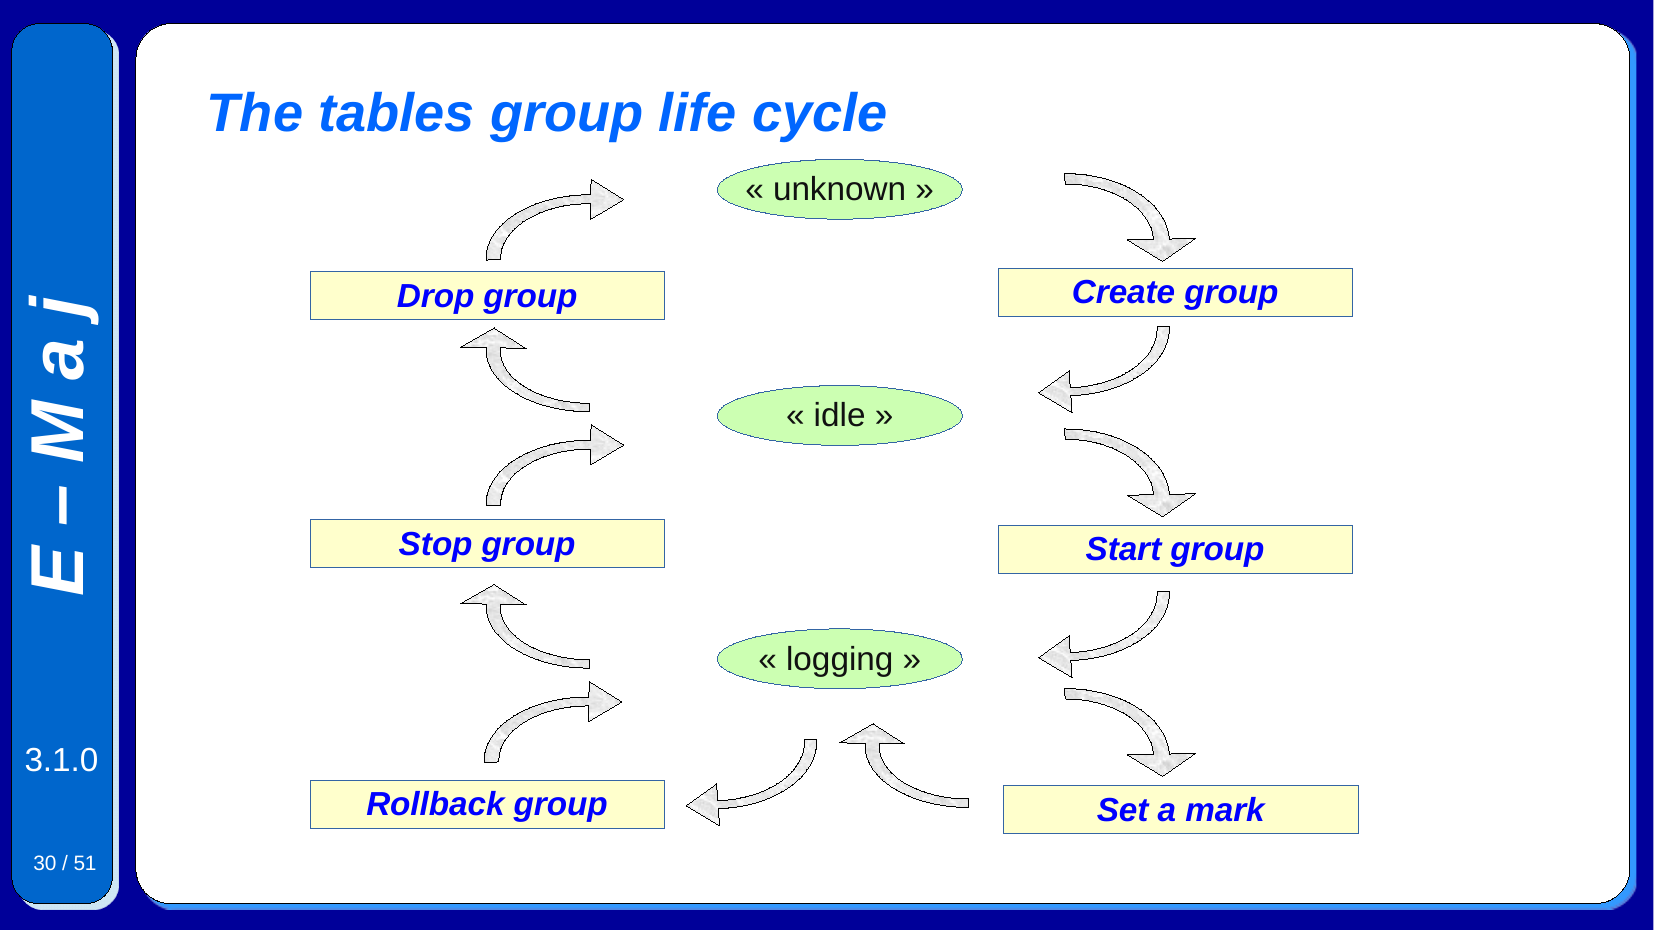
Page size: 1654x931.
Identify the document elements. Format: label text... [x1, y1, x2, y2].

text_box [486, 179, 624, 261]
text_box [486, 424, 624, 506]
text_box [1064, 428, 1196, 517]
text_box « logging » [717, 628, 963, 689]
text_box [484, 681, 622, 763]
text_box [1064, 688, 1196, 777]
text_box Drop group [310, 271, 665, 320]
text_box [460, 327, 590, 412]
text_box [1064, 173, 1196, 262]
text_box « unknown » [717, 159, 963, 220]
text_box Stop group [310, 519, 665, 568]
text_box [686, 739, 817, 826]
text_box [460, 584, 590, 669]
text_box Create group [998, 268, 1353, 317]
text_box Start group [998, 525, 1353, 574]
text_box Rollback group [310, 780, 665, 829]
text_box « idle » [717, 385, 963, 446]
text_box [839, 723, 969, 808]
text_box Set a mark [1003, 785, 1359, 834]
title The tables group life cycle [206, 34, 1593, 191]
text_box [1038, 591, 1170, 678]
text_box [1038, 326, 1170, 413]
